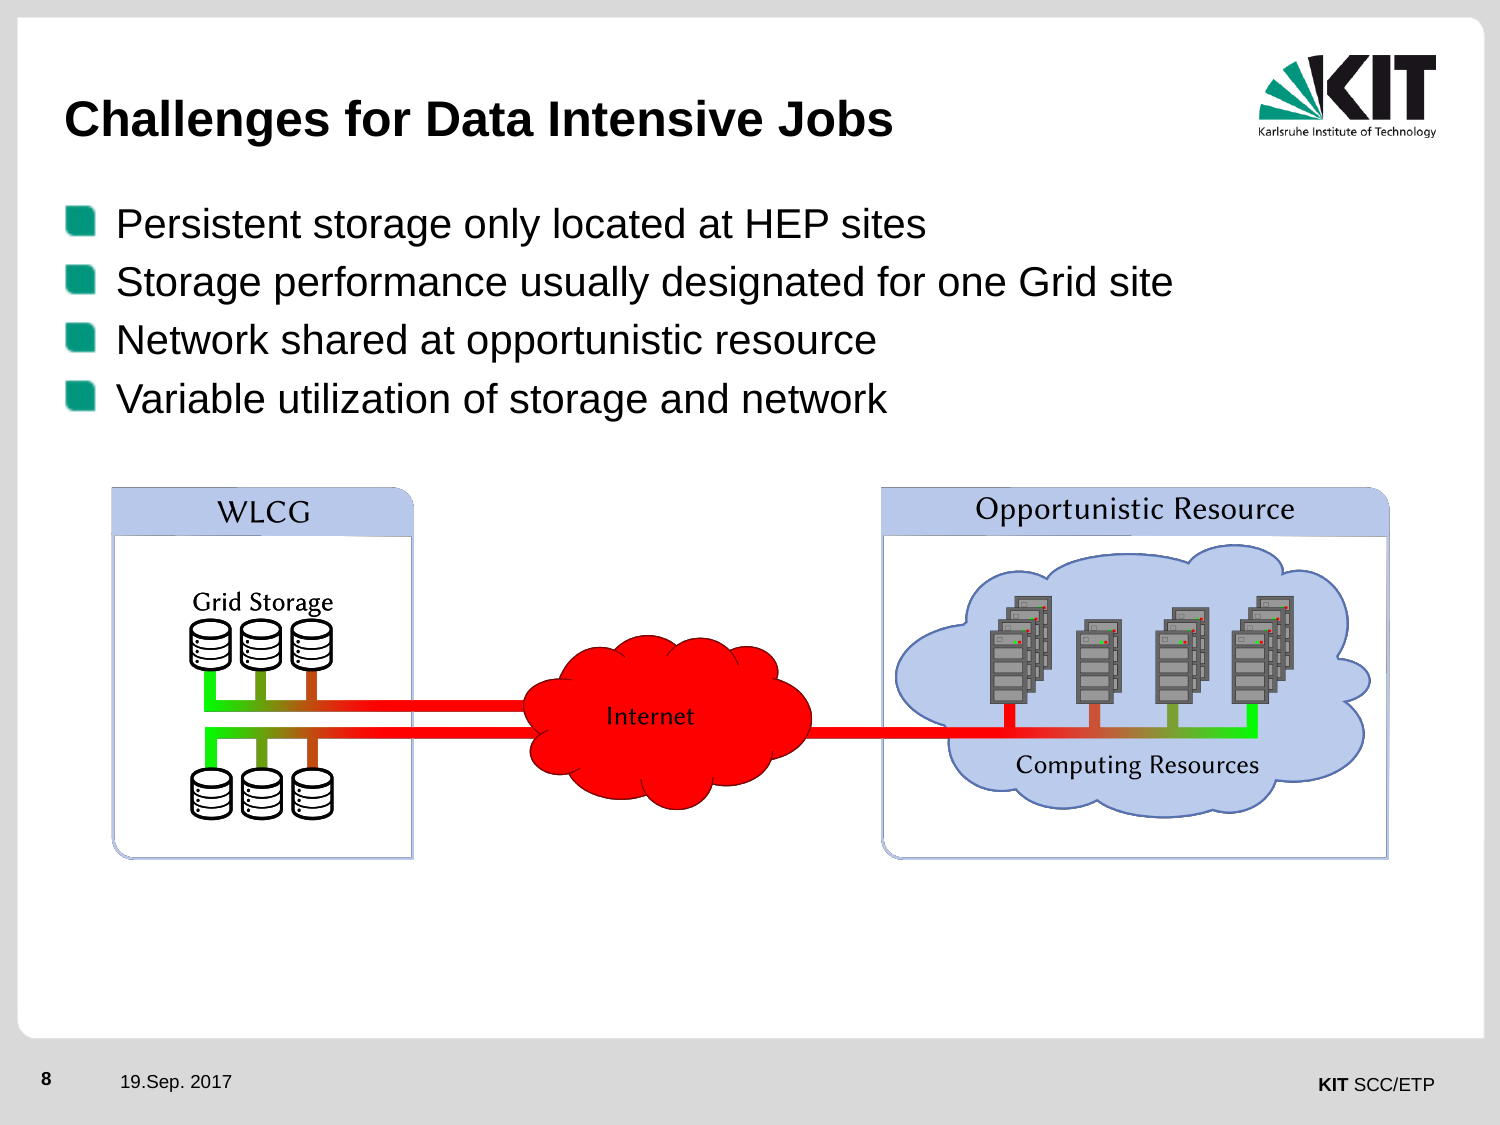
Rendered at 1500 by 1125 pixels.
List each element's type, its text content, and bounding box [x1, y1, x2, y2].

picture [0, 0, 1500, 1125]
list Persistent storage only located at HEP sites Storage performance usually designated for one Grid site Network shared at opportunistic resource Variable utilization of storage and network [64, 196, 1436, 1000]
title Challenges for Data Intensive Jobs [64, 54, 1198, 147]
